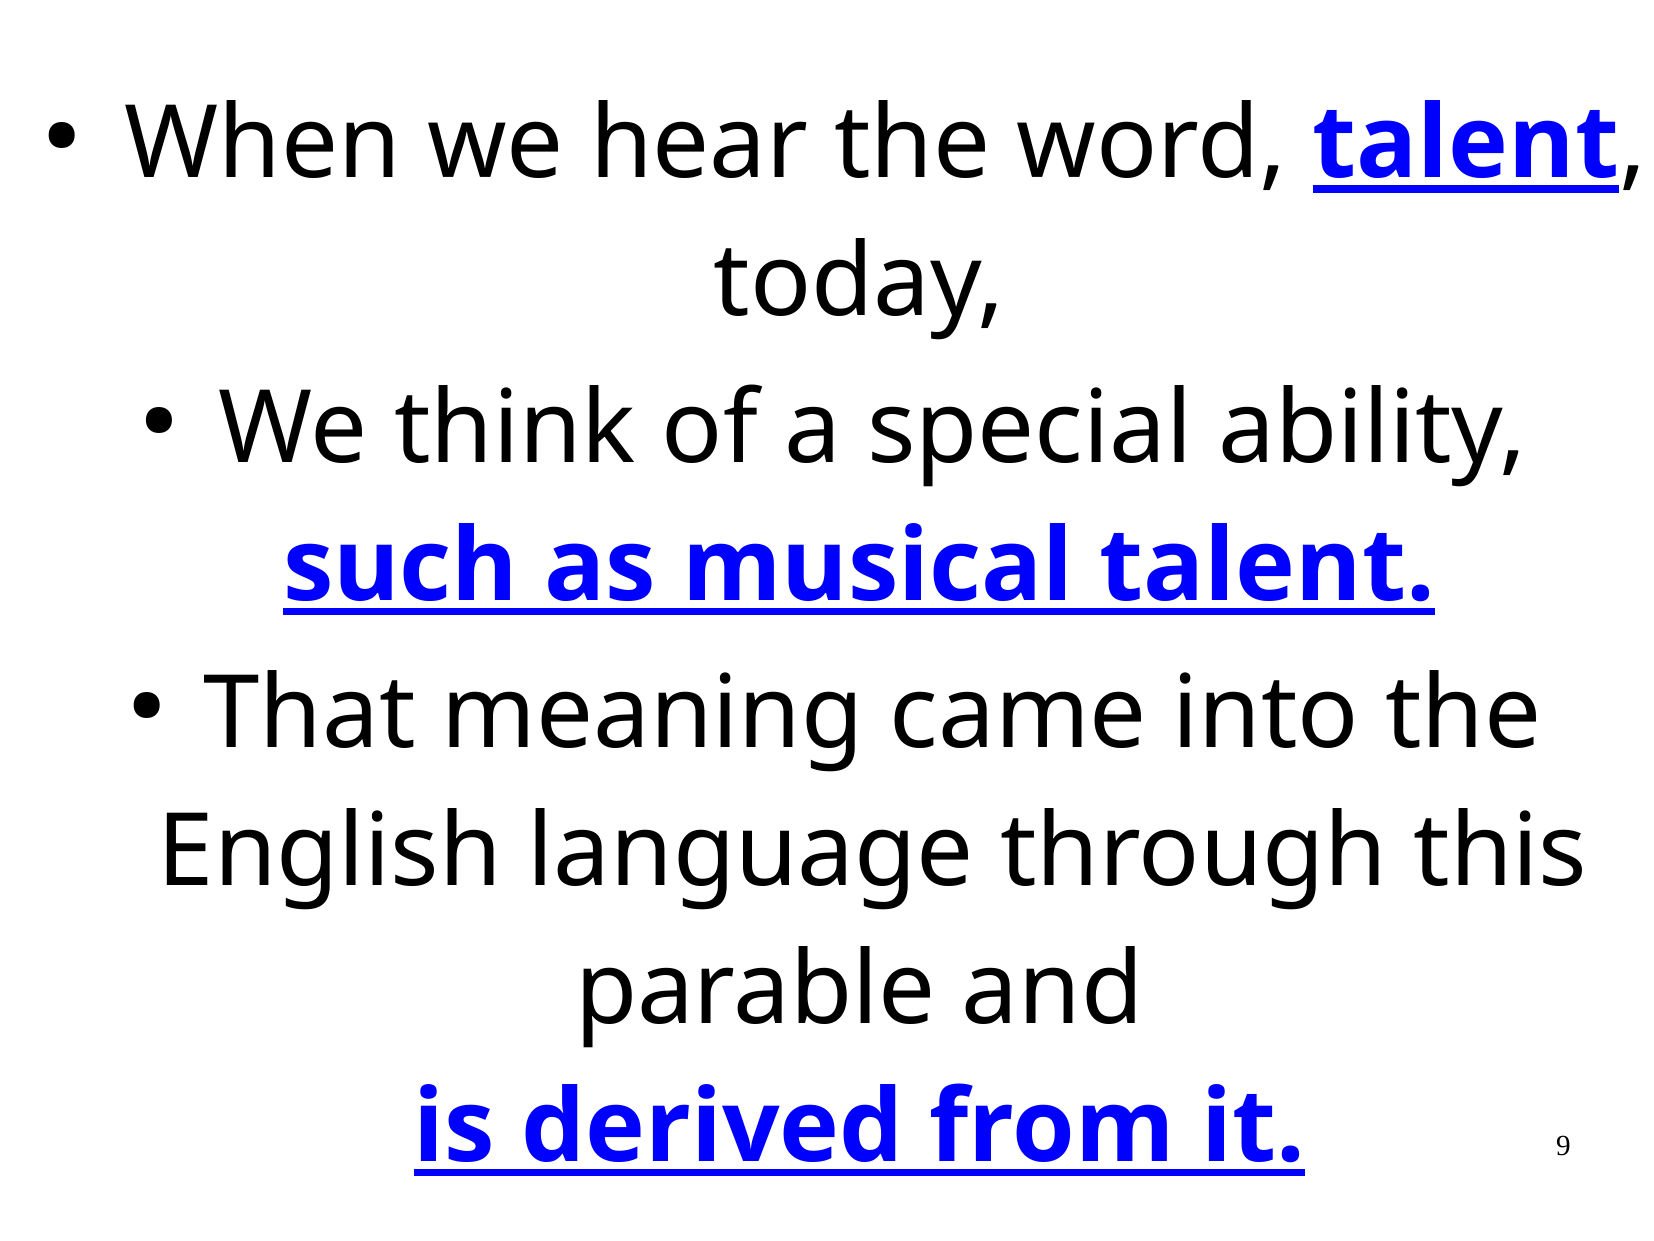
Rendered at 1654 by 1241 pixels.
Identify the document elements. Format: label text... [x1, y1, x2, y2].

list When we hear the word, talent, today, We think of a special ability, such as musical talent. That meaning came into the English language through this parable and is derived from it. [37, 37, 1651, 1201]
